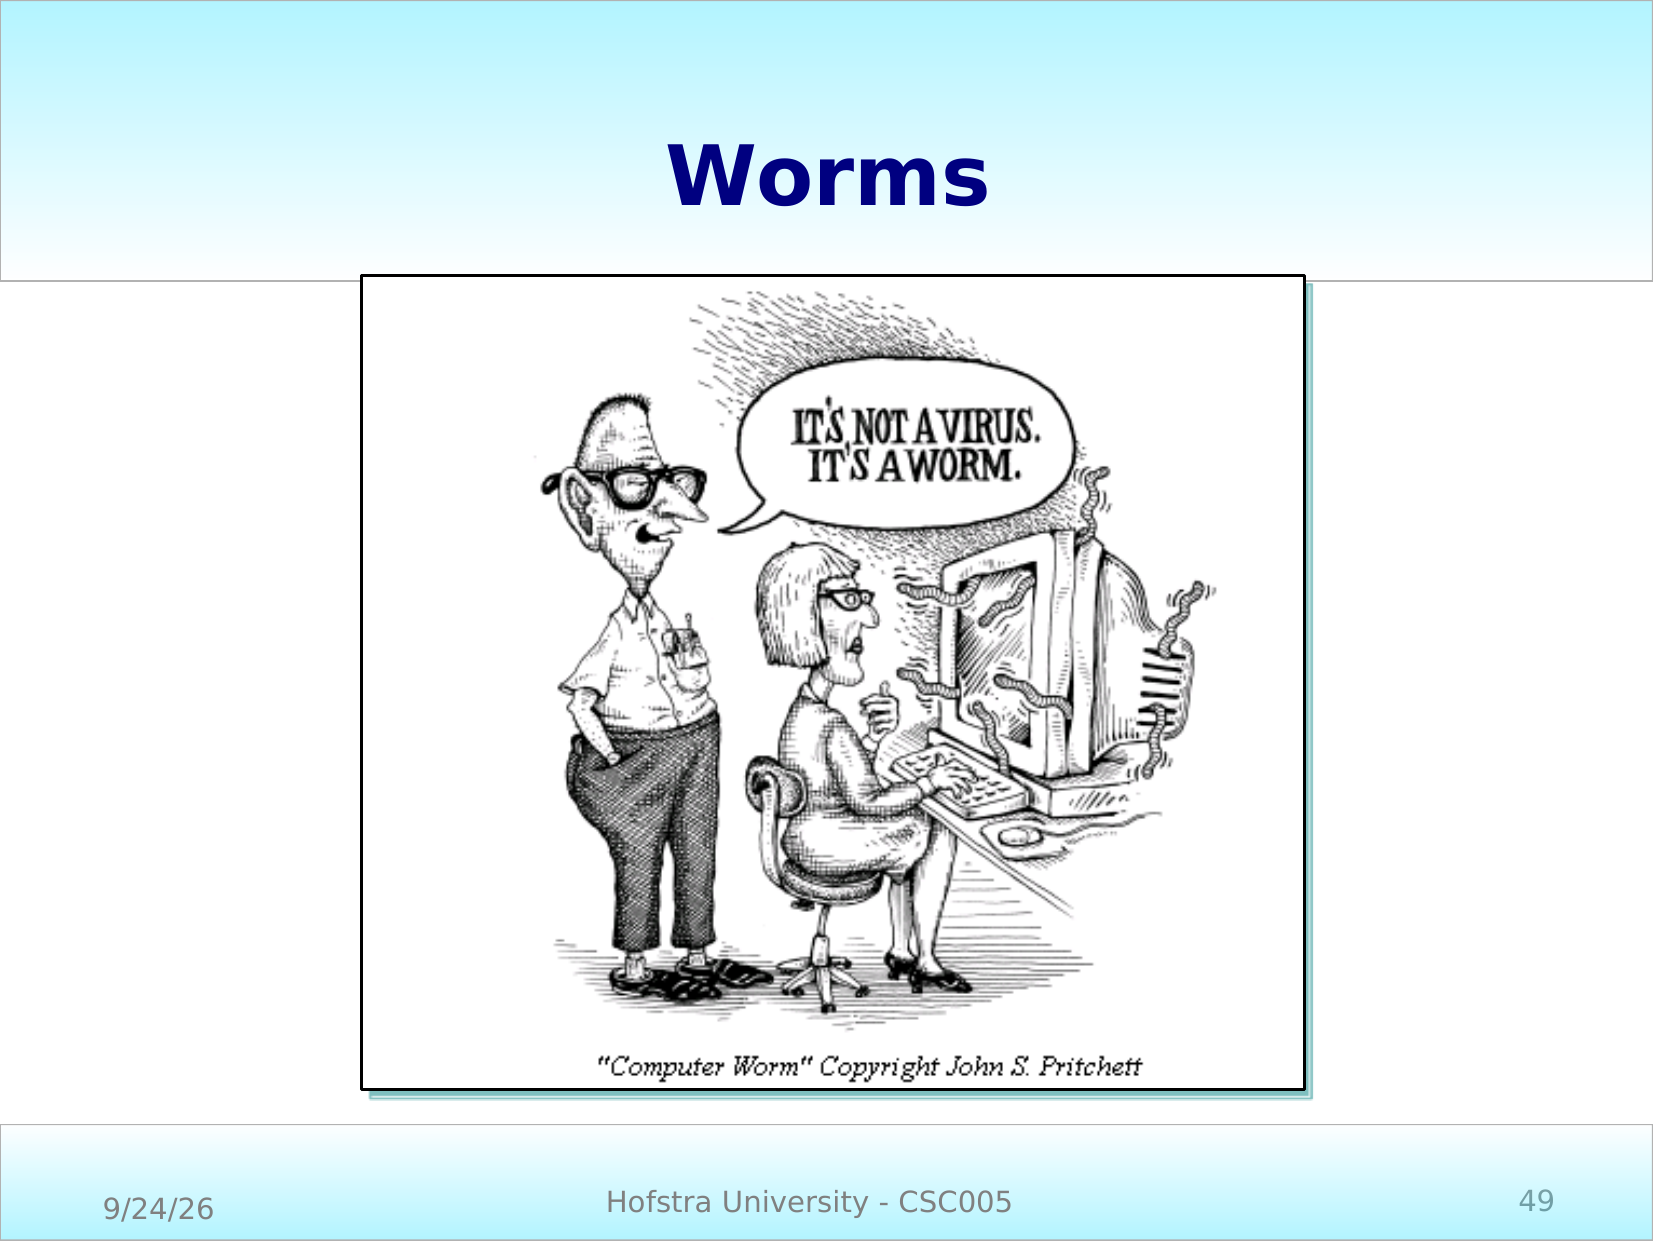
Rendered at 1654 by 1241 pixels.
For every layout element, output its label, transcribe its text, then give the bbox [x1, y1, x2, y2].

title Worms [123, 93, 1533, 233]
picture [362, 277, 1303, 1089]
